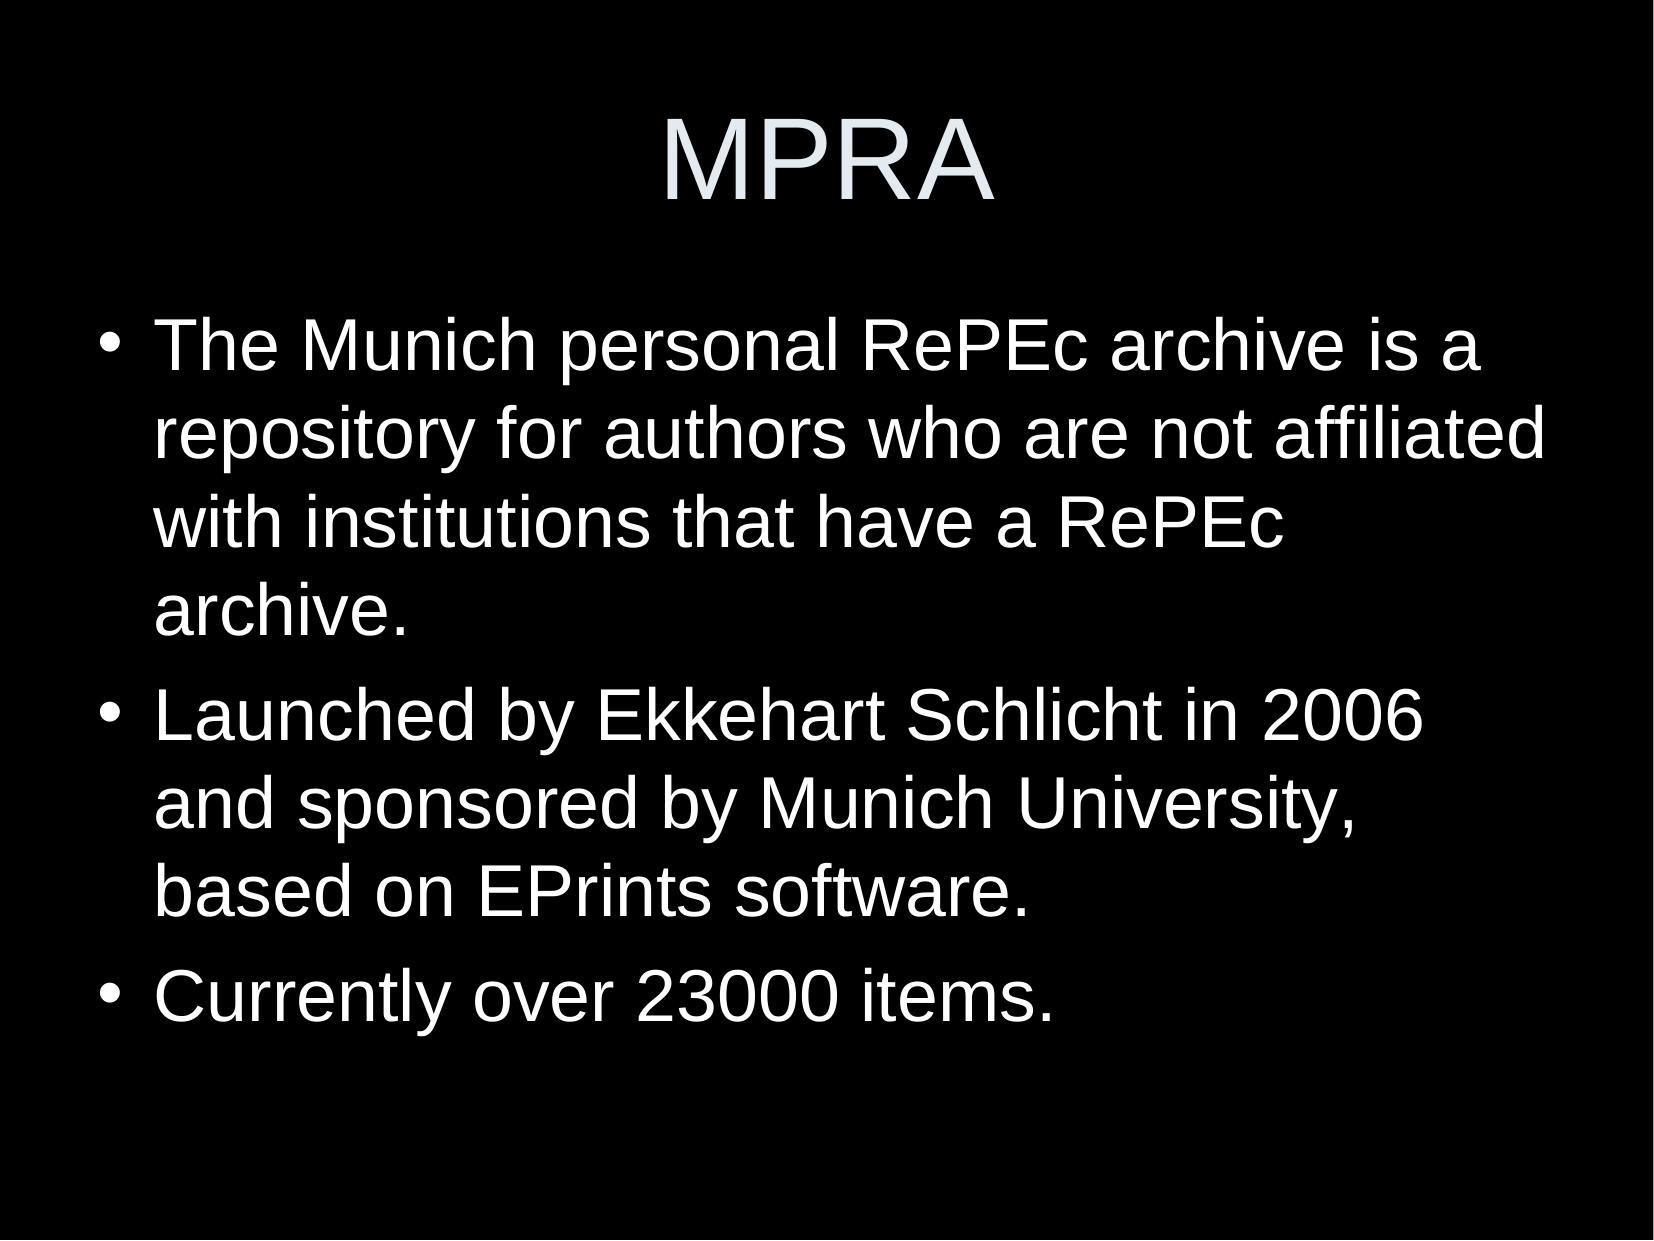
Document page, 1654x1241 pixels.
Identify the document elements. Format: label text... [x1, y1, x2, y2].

title MPRA [82, 49, 1571, 257]
list The Munich personal RePEc archive is a repository for authors who are not affiliated with institutions that have a RePEc archive. Launched by Ekkehart Schlicht in 2006 and sponsored by Munich University, based on EPrints software. Currently over 23000 items. [82, 289, 1571, 1108]
